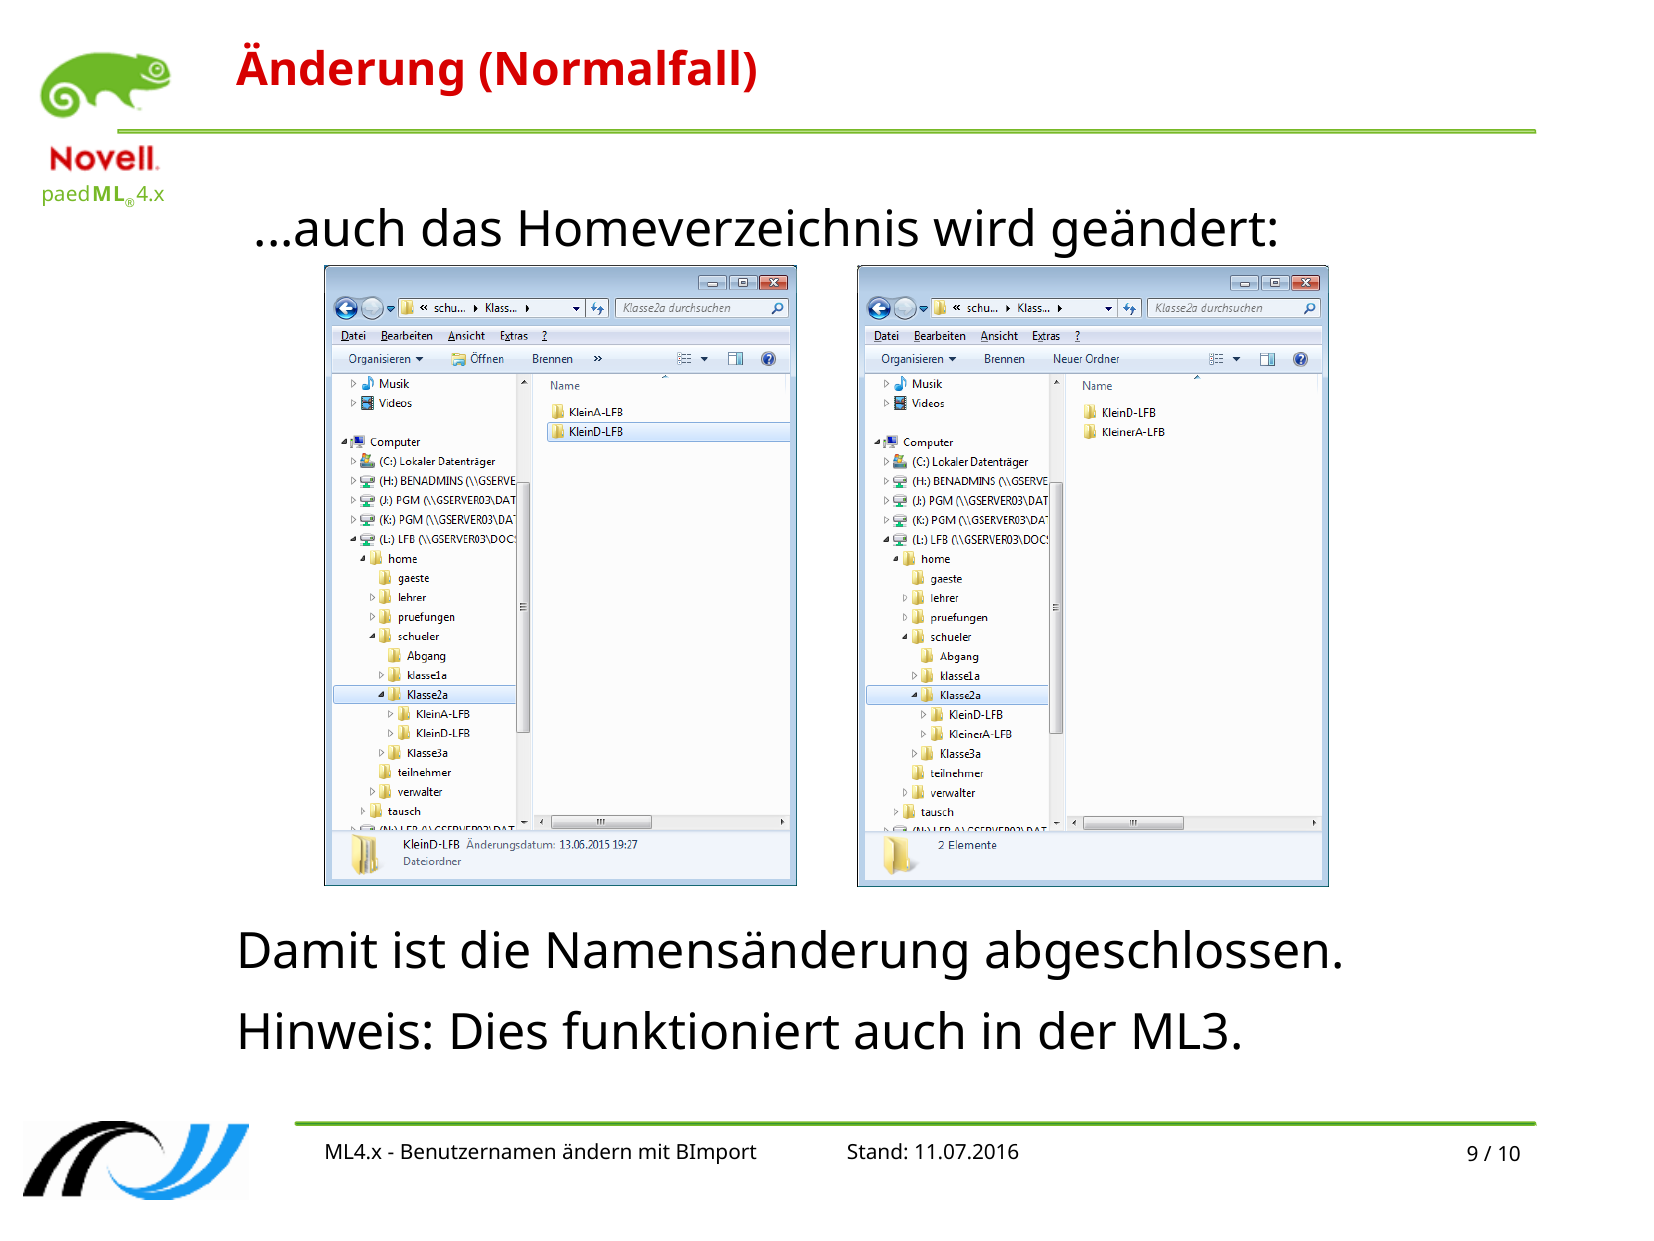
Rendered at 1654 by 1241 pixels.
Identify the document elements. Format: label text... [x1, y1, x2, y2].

title Änderung (Normalfall) [236, 17, 1536, 119]
picture [324, 265, 797, 886]
picture [857, 265, 1329, 887]
list Damit ist die Namensänderung abgeschlossen. Hinweis: Dies funktioniert auch in der ML3. [236, 915, 1513, 1063]
picture [23, 1121, 249, 1200]
list ...auch das Homeverzeichnis wird geändert: [253, 192, 1530, 293]
picture [26, 35, 184, 193]
